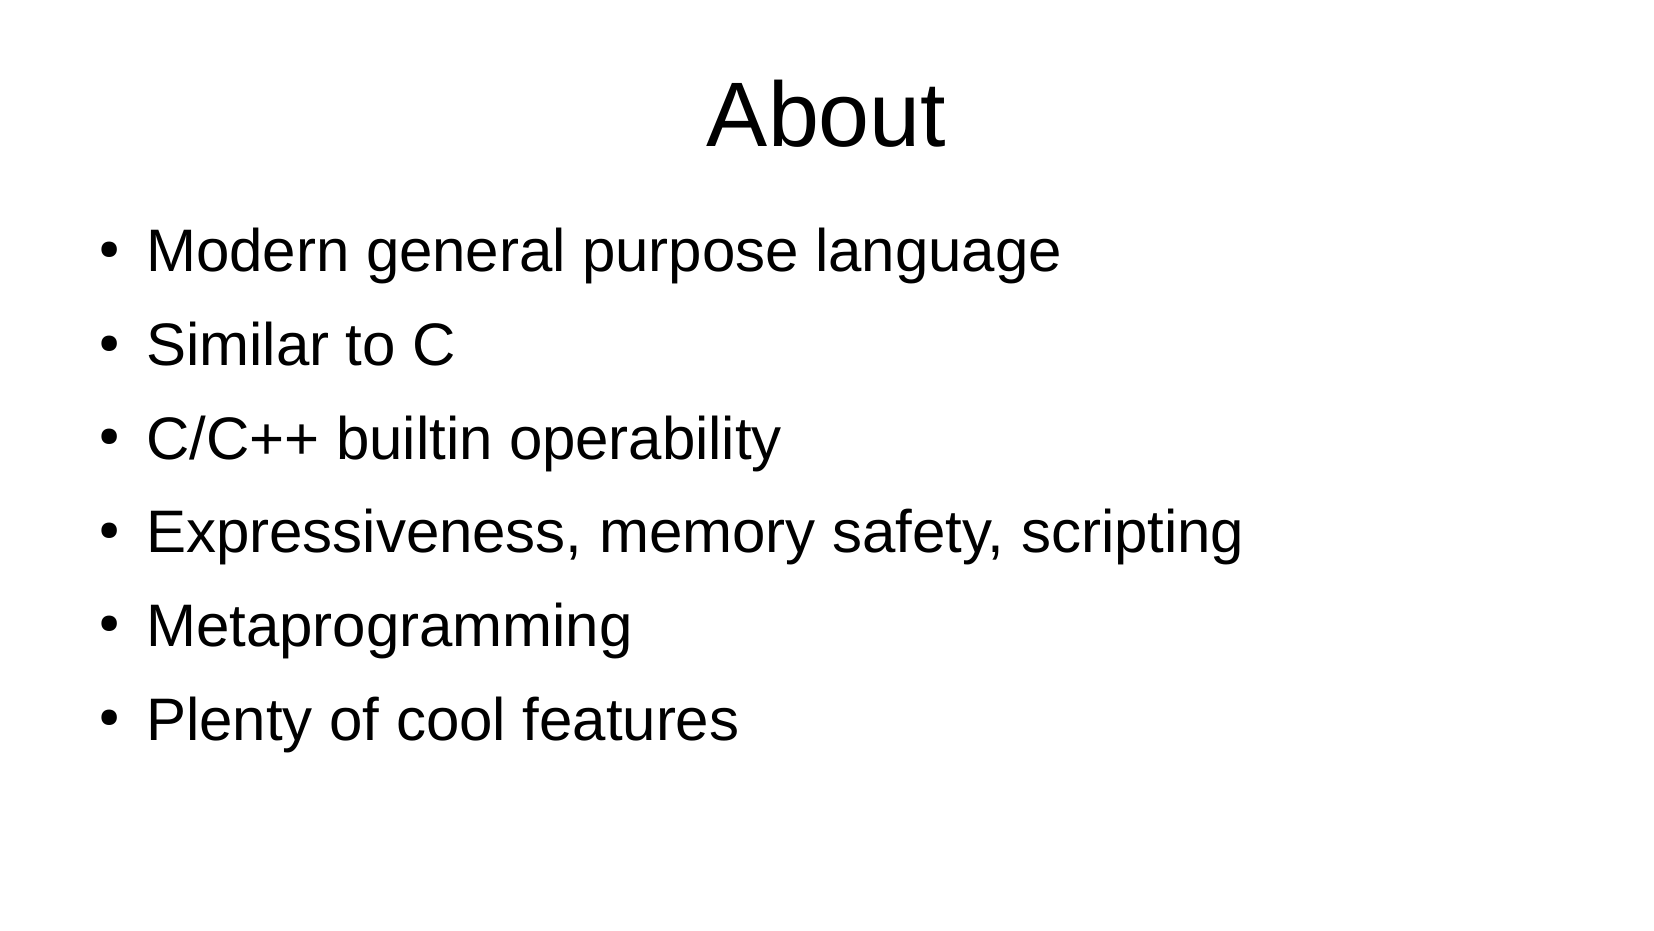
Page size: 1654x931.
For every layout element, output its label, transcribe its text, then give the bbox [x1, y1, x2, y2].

list Modern general purpose language Similar to C C/C++ builtin operability Expressiveness, memory safety, scripting Metaprogramming Plenty of cool features [82, 217, 1571, 758]
title About [82, 37, 1571, 193]
